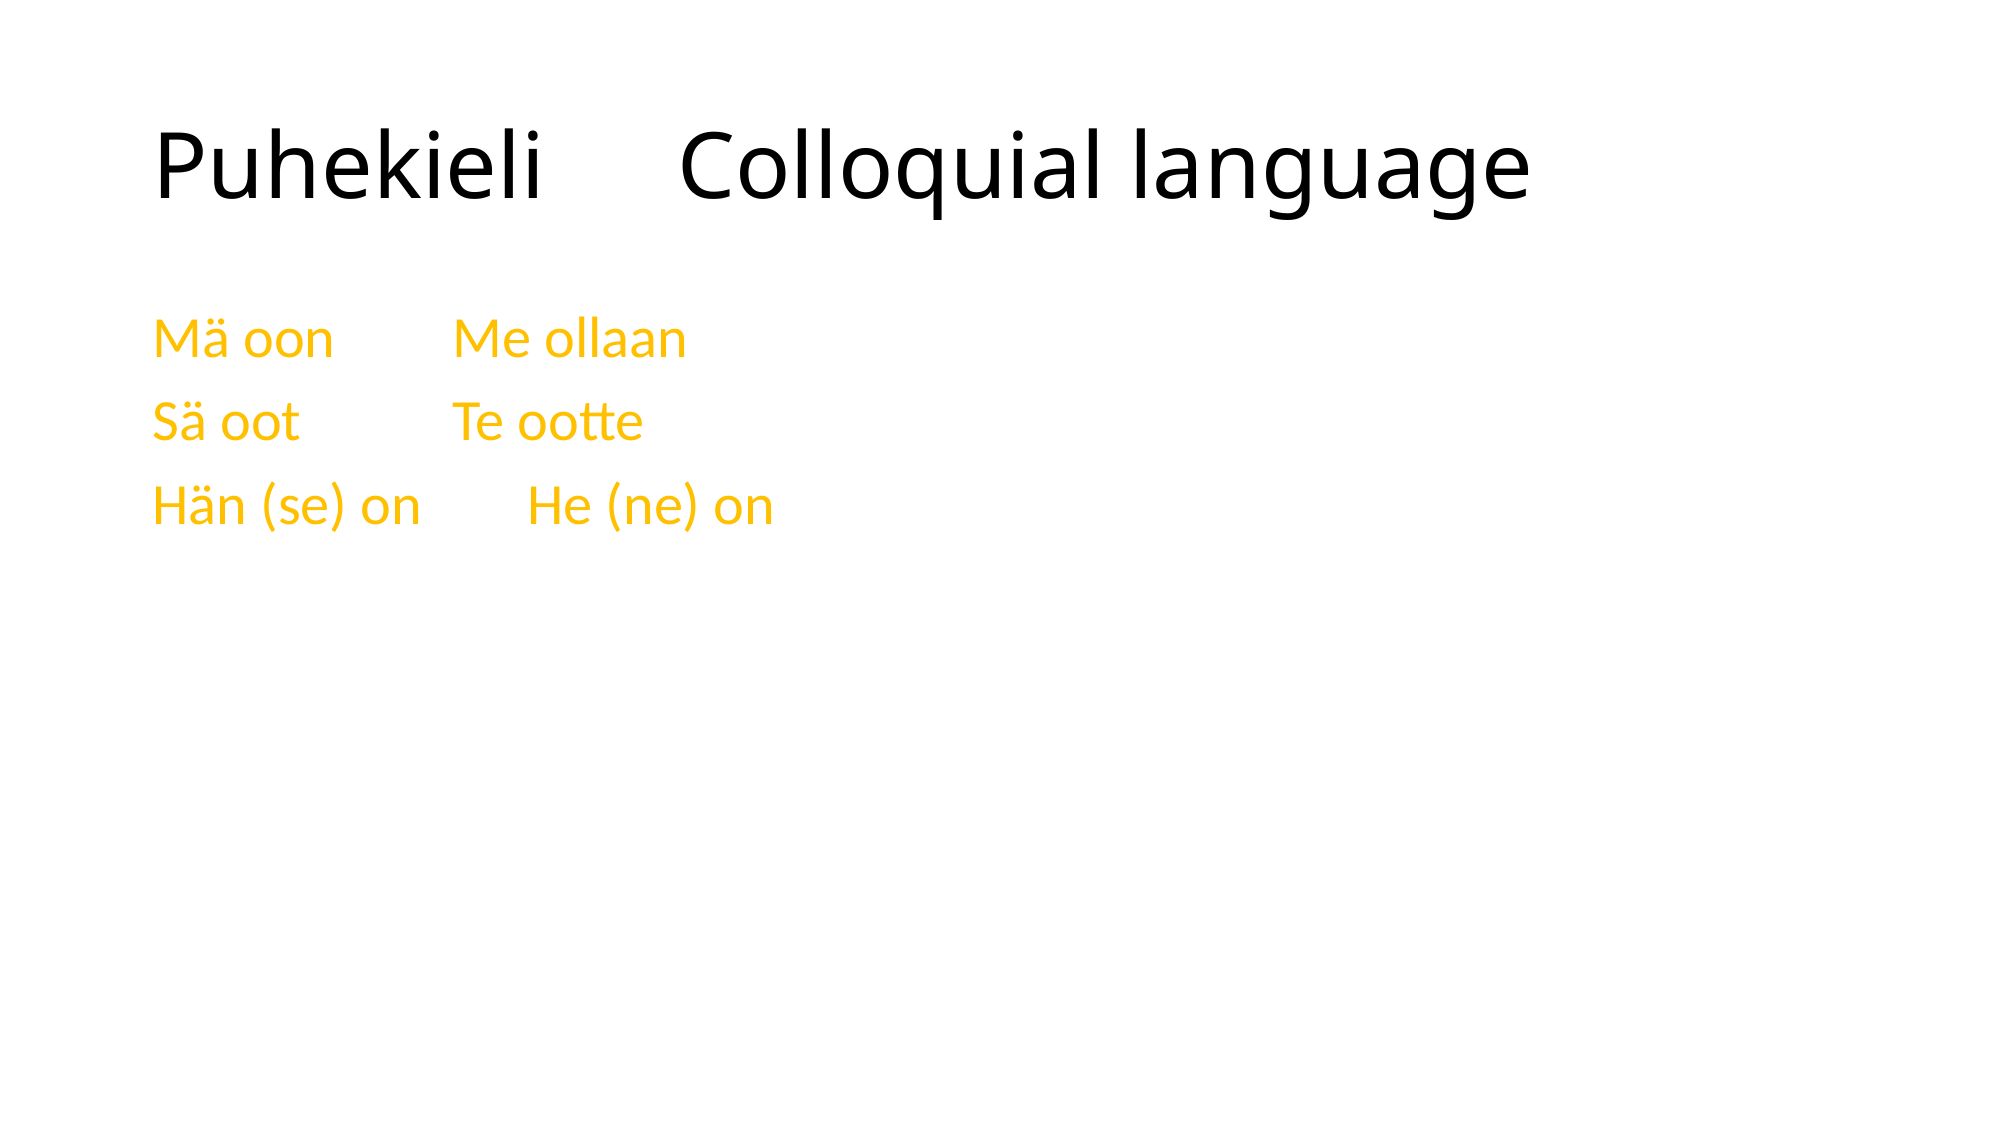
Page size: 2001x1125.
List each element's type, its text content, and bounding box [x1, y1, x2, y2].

title Puhekieli Colloquial language [137, 59, 1863, 278]
list Mä oon Me ollaan Sä oot Te ootte Hän (se) on He (ne) on [137, 299, 1863, 1014]
